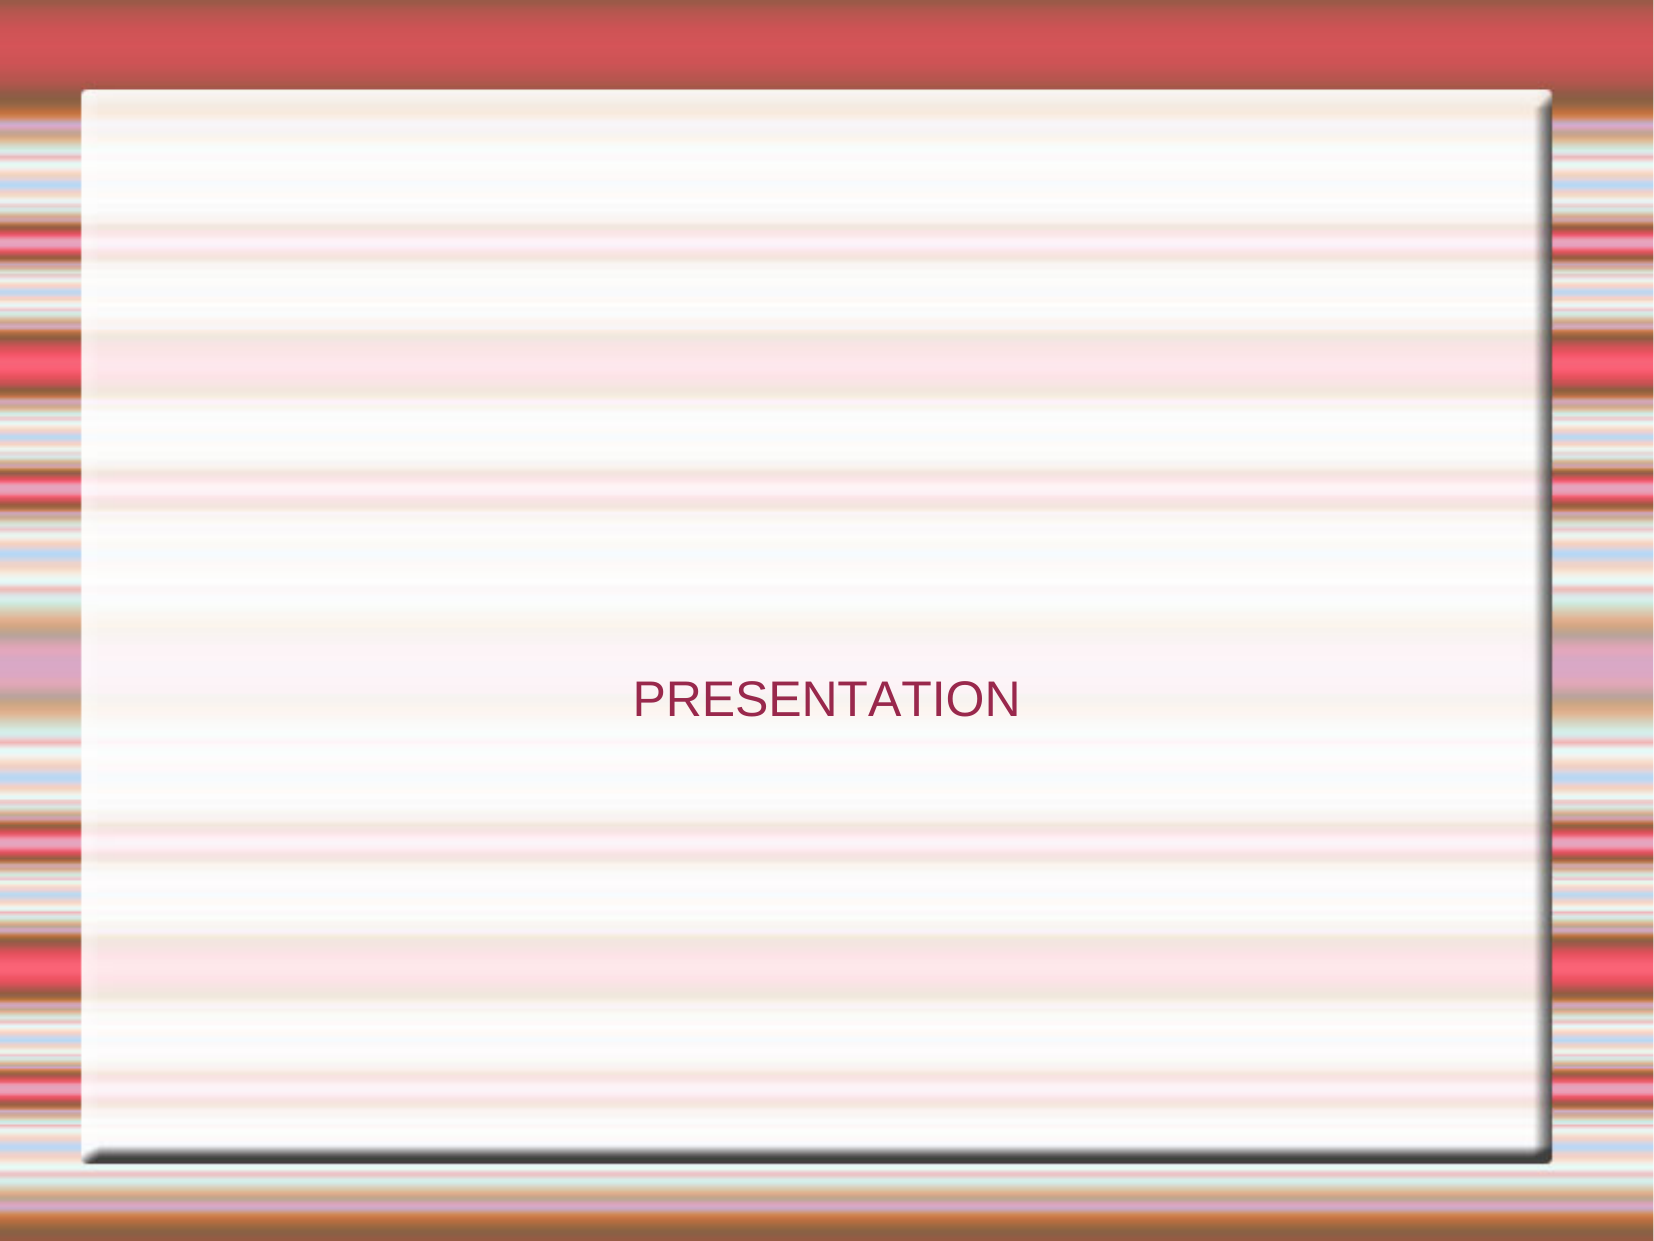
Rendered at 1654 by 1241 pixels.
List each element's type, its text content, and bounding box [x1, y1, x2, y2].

picture [0, 0, 1654, 1241]
subtitle PRESENTATION [82, 290, 1571, 1109]
